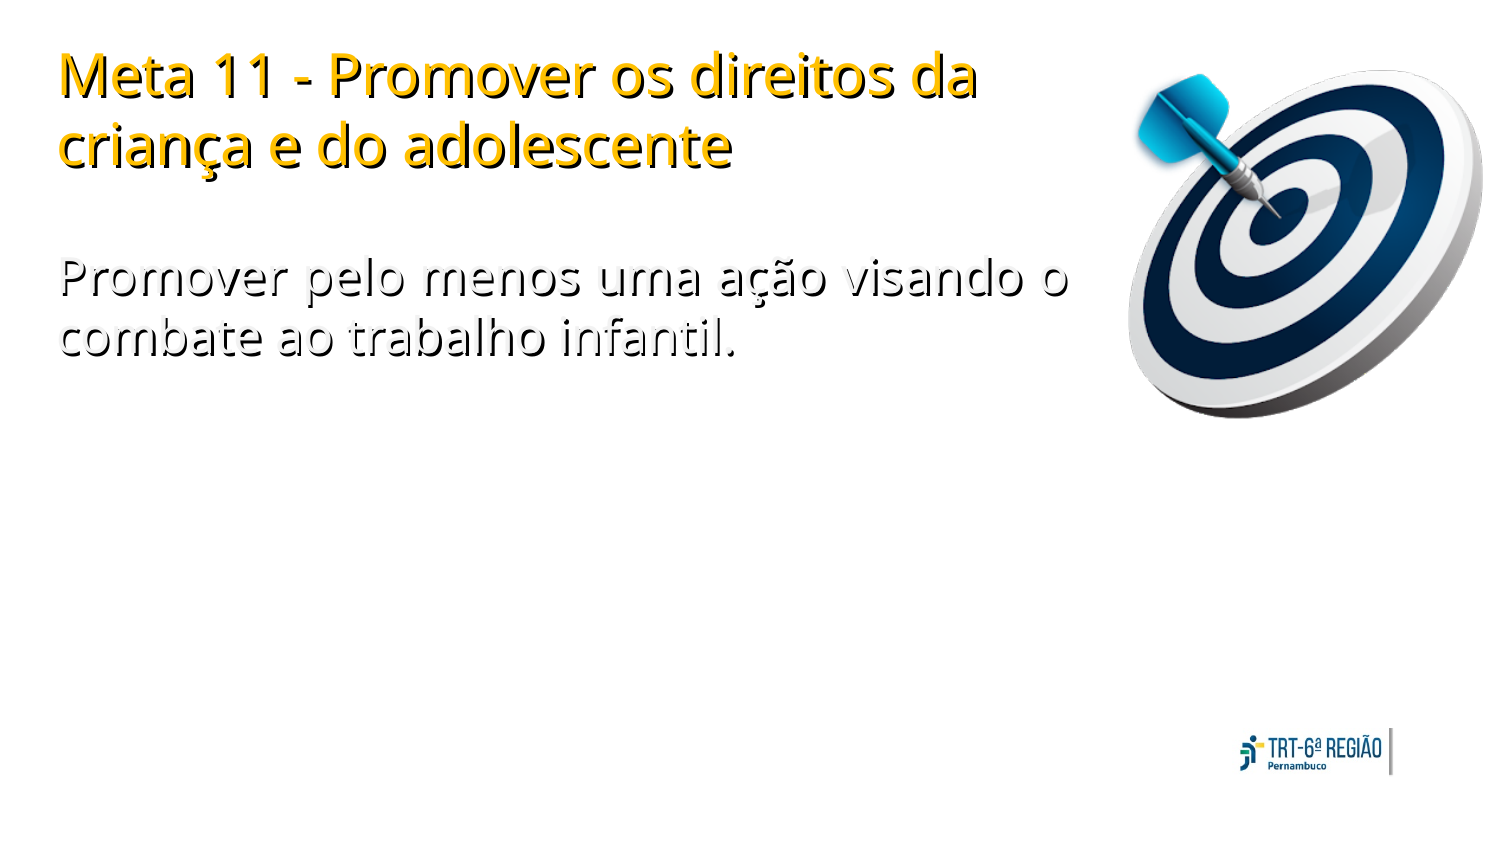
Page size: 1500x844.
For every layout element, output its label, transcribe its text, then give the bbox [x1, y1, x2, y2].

list Promover pelo menos uma ação visando o combate ao trabalho infantil. [41, 236, 1158, 591]
picture [1232, 728, 1389, 777]
picture [1128, 67, 1483, 422]
text_box Meta 11 - Promover os direitos da criança e do adolescente [41, 29, 1046, 237]
